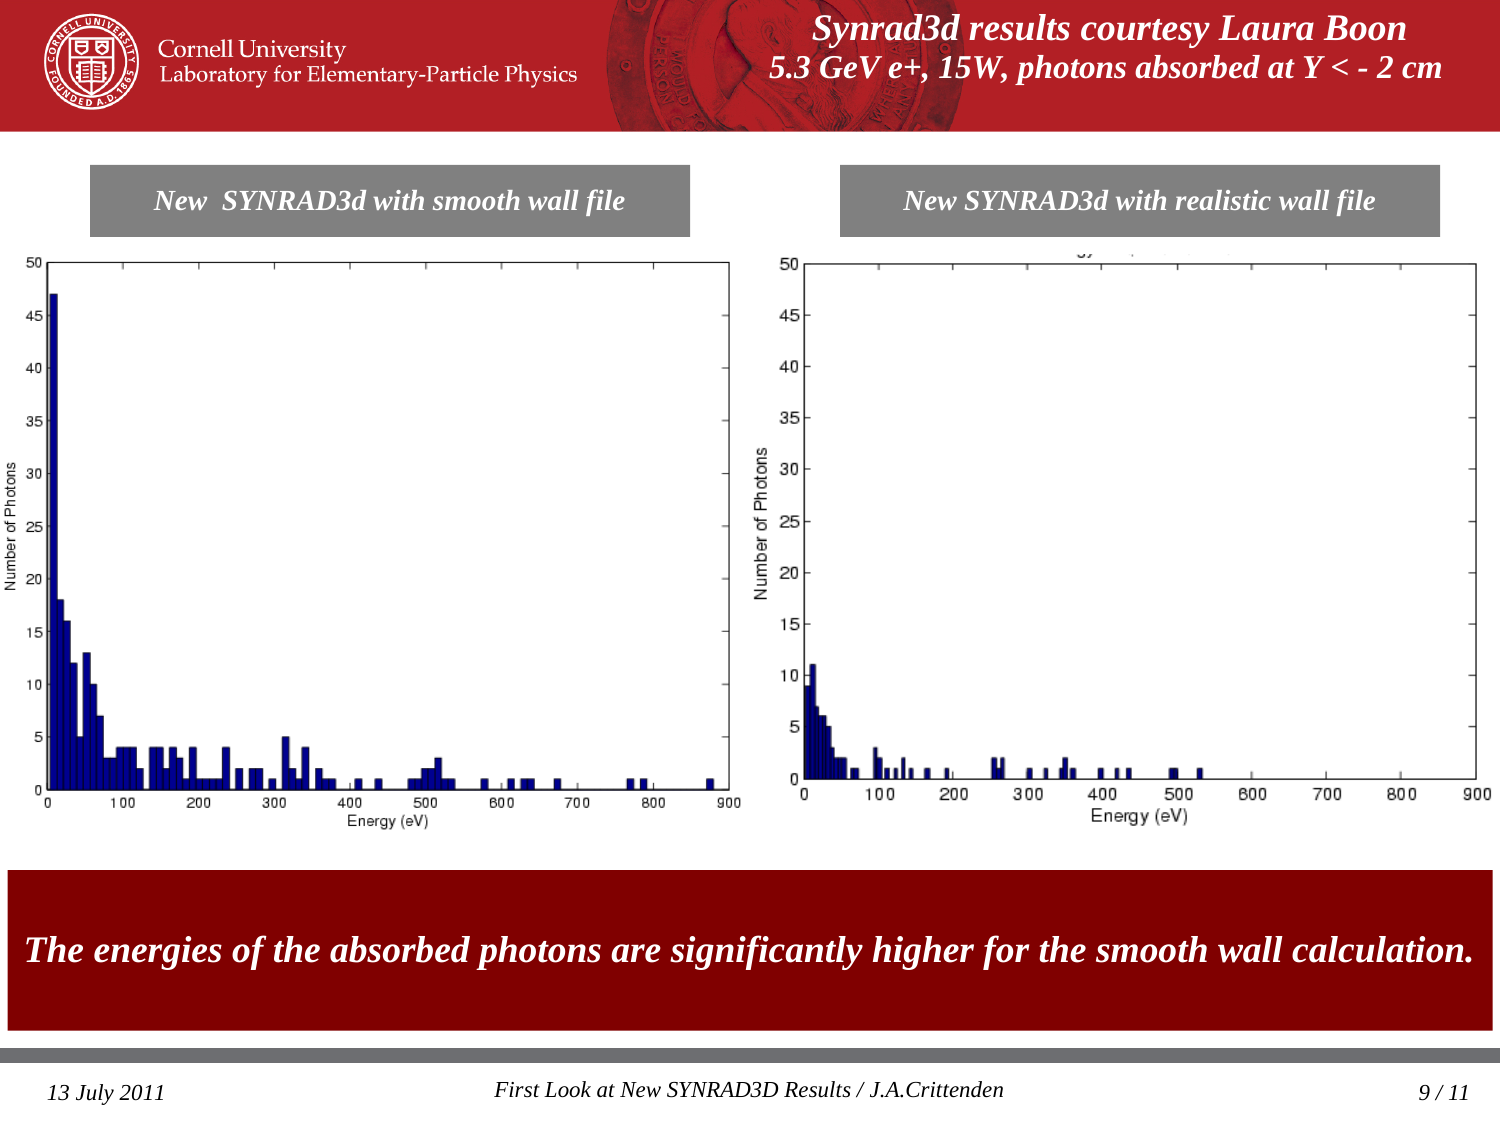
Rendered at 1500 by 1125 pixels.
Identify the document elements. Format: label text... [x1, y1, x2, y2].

picture [0, 0, 1500, 132]
picture [0, 254, 1500, 834]
text_box New SYNRAD3d with smooth wall file [90, 164, 691, 237]
text_box The energies of the absorbed photons are significantly higher for the smooth wall calculation. [7, 870, 1493, 1031]
text_box Synrad3d results courtesy Laura Boon 5.3 GeV e+, 15W, photons absorbed at Y < - 2 cm [712, 0, 1500, 113]
text_box New SYNRAD3d with realistic wall file [840, 164, 1441, 237]
